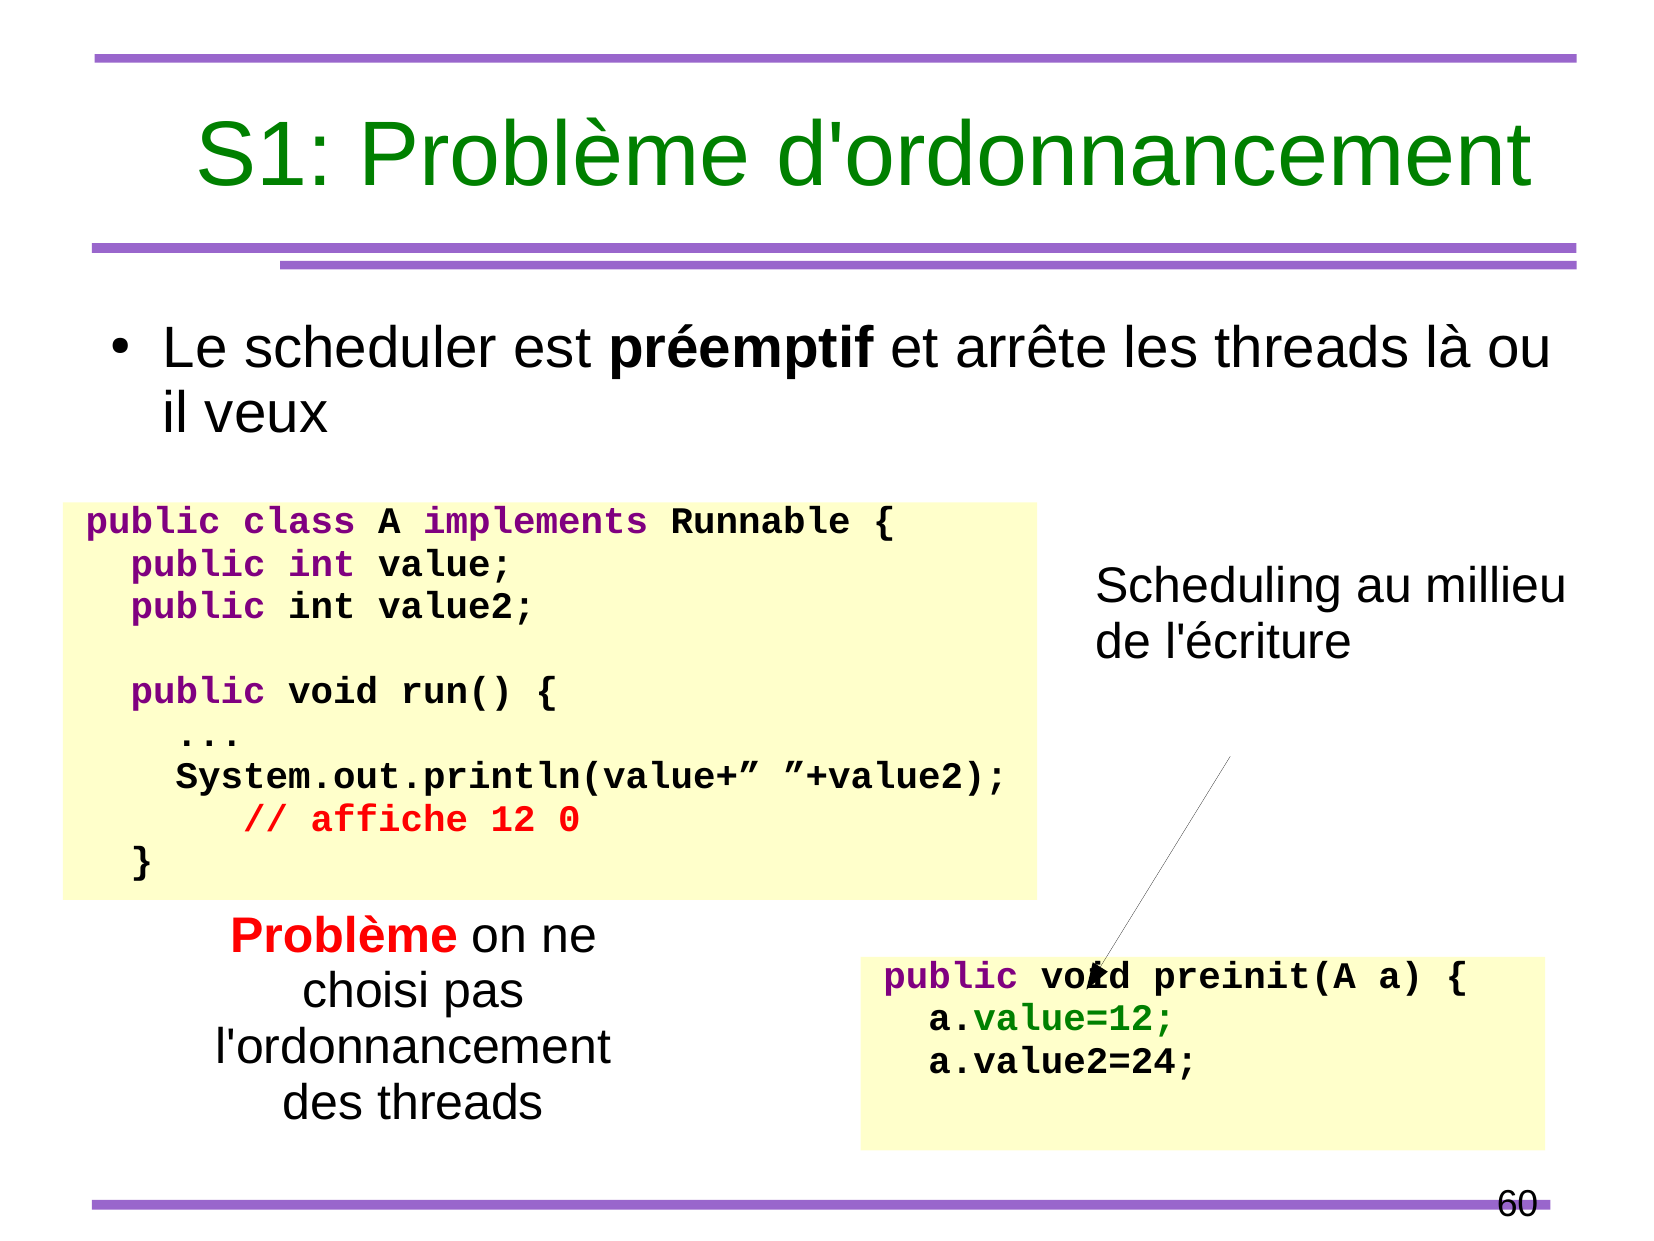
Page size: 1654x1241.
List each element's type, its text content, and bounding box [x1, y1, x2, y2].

text_box Scheduling au millieu de l'écriture [1095, 557, 1617, 669]
list Le scheduler est préemptif et arrête les threads là ou il veux [92, 315, 1563, 446]
title S1: Problème d'ordonnancement [121, 49, 1534, 257]
text_box public class A implements Runnable { public int value; public int value2; public void run() { ... System.out.println(value+” ”+value2); // affiche 12 0 } [62, 502, 1038, 900]
text_box Problème on ne choisi pas l'ordonnancement des threads [215, 906, 645, 1130]
text_box public void preinit(A a) { a.value=12; a.value2=24; [860, 956, 1546, 1151]
